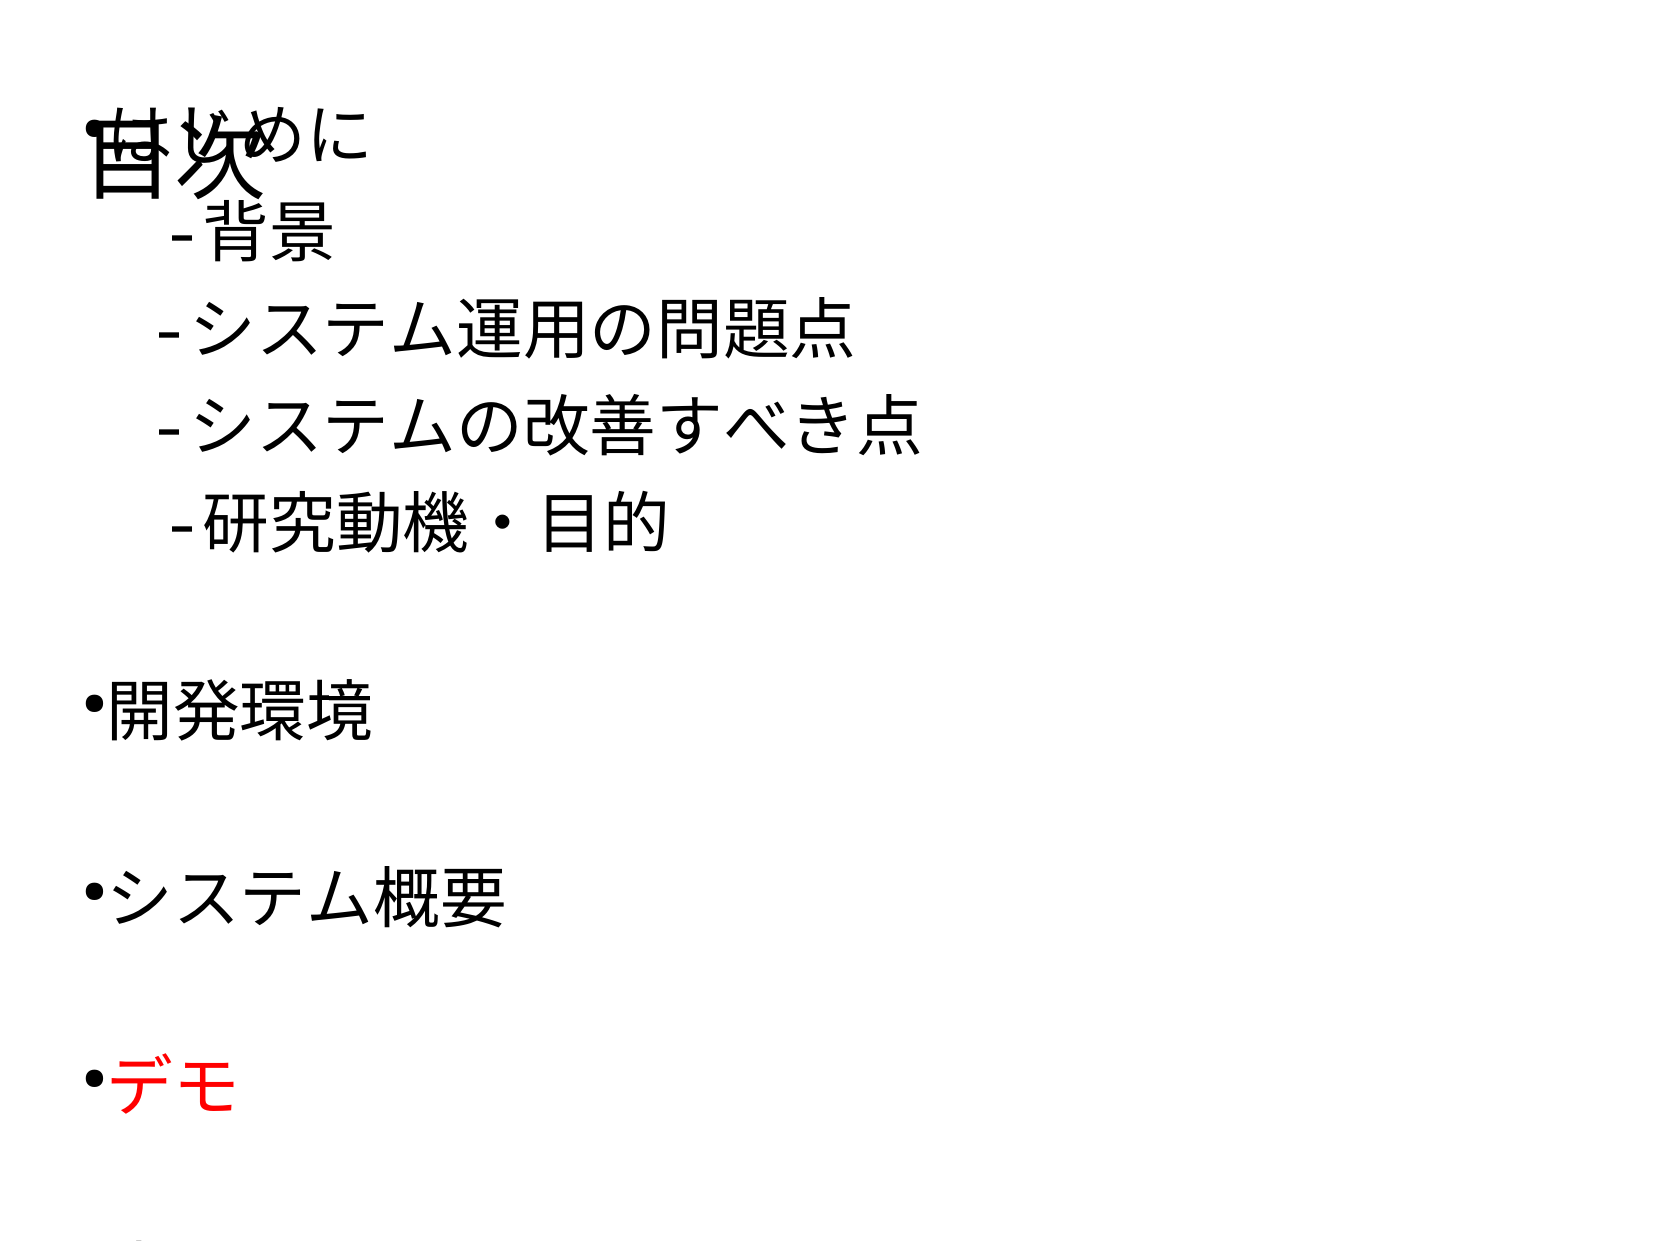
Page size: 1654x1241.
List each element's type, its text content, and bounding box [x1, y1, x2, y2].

title 目次 [82, 56, 1571, 250]
title 目次 [220, 240, 251, 246]
title 目次 [287, 237, 318, 243]
title 目次 [220, 231, 251, 236]
subtitle はじめに -背景 -システム運用の問題点 -システムの改善すべき点 -研究動機・目的 開発環境 システム概要 デモ 今後の課題 [82, 265, 1571, 1134]
